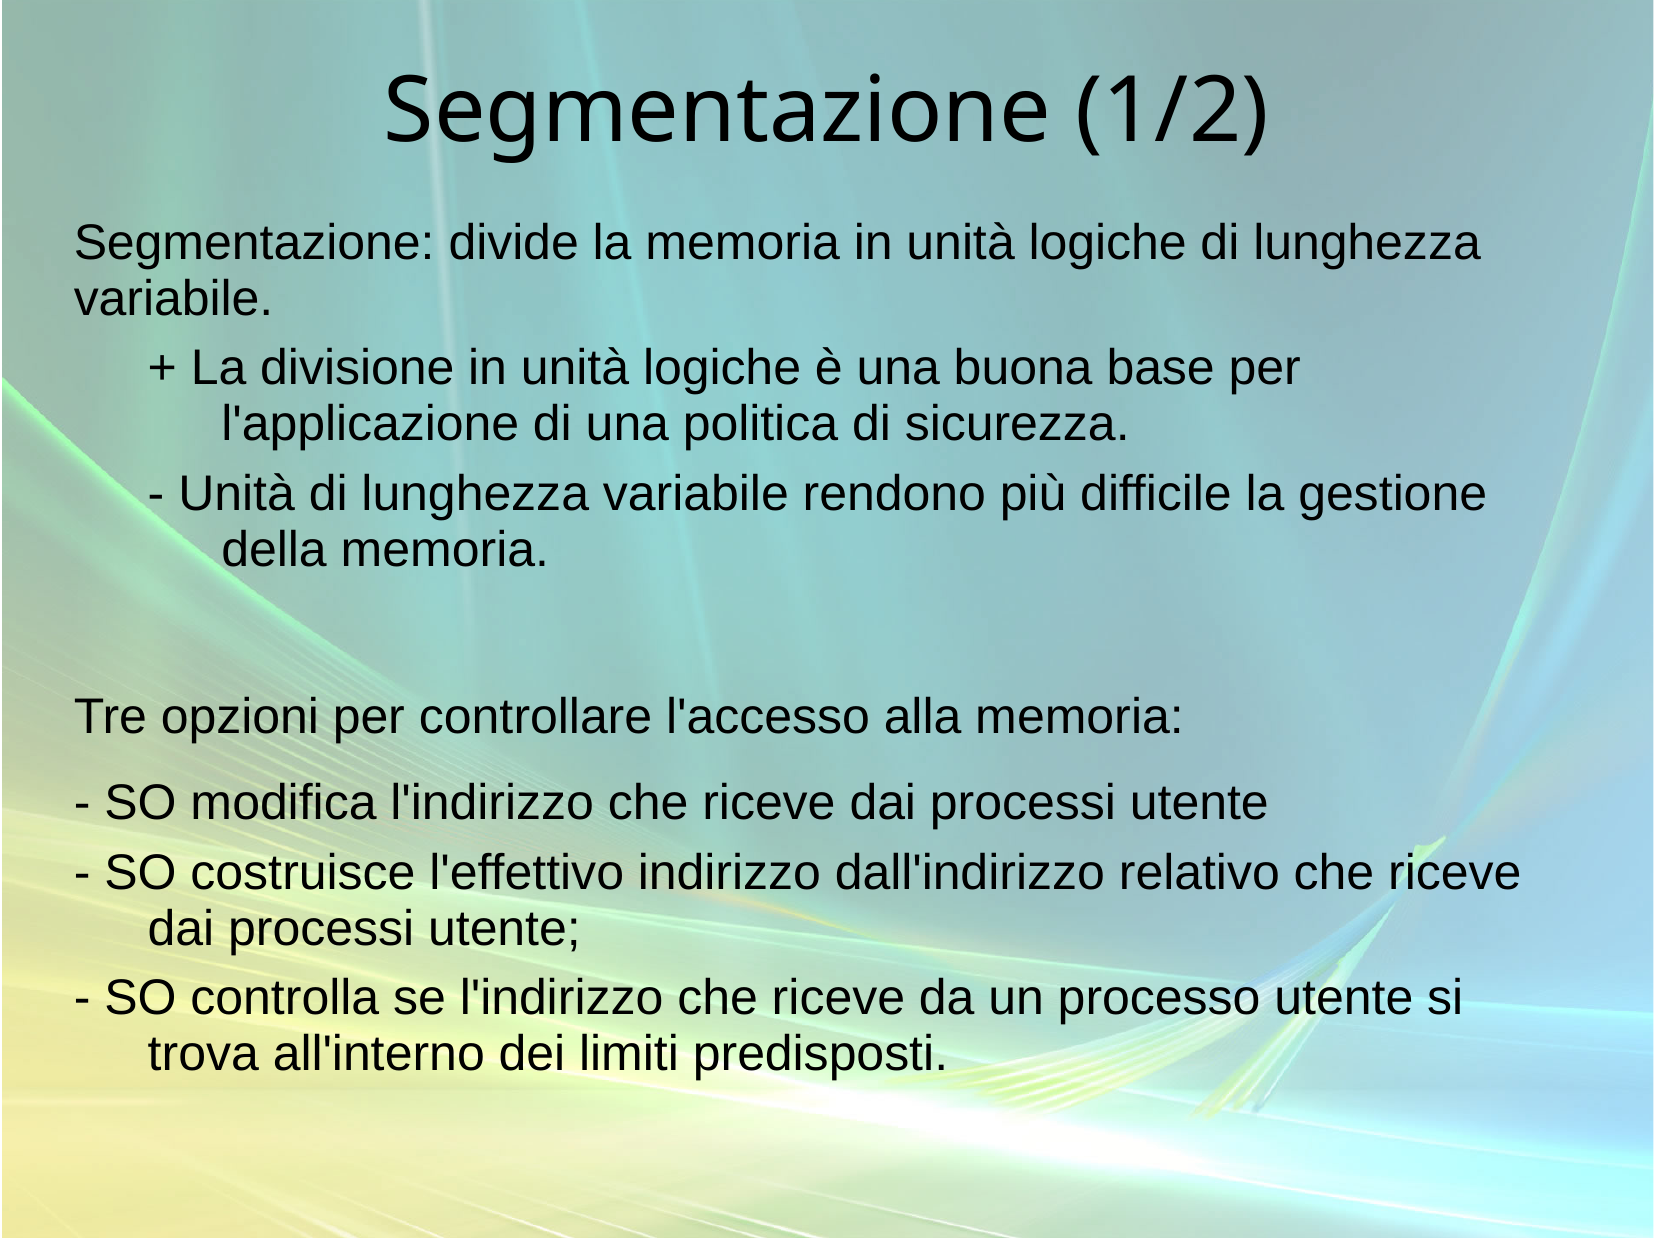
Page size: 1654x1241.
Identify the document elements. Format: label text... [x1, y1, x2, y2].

text_box Segmentazione: divide la memoria in unità logiche di lunghezza variabile. + La divisione in unità logiche è una buona base per l'applicazione di una politica di sicurezza. - Unità di lunghezza variabile rendono più difficile la gestione della memoria. Tre opzioni per controllare l'accesso alla memoria: - SO modifica l'indirizzo che riceve dai processi utente - SO costruisce l'effettivo indirizzo dall'indirizzo relativo che riceve dai processi utente; - SO controlla se l'indirizzo che riceve da un processo utente si trova all'interno dei limiti predisposti. [59, 206, 1595, 1090]
title Segmentazione (1/2) [82, 2, 1572, 206]
picture [2, 0, 1654, 1238]
